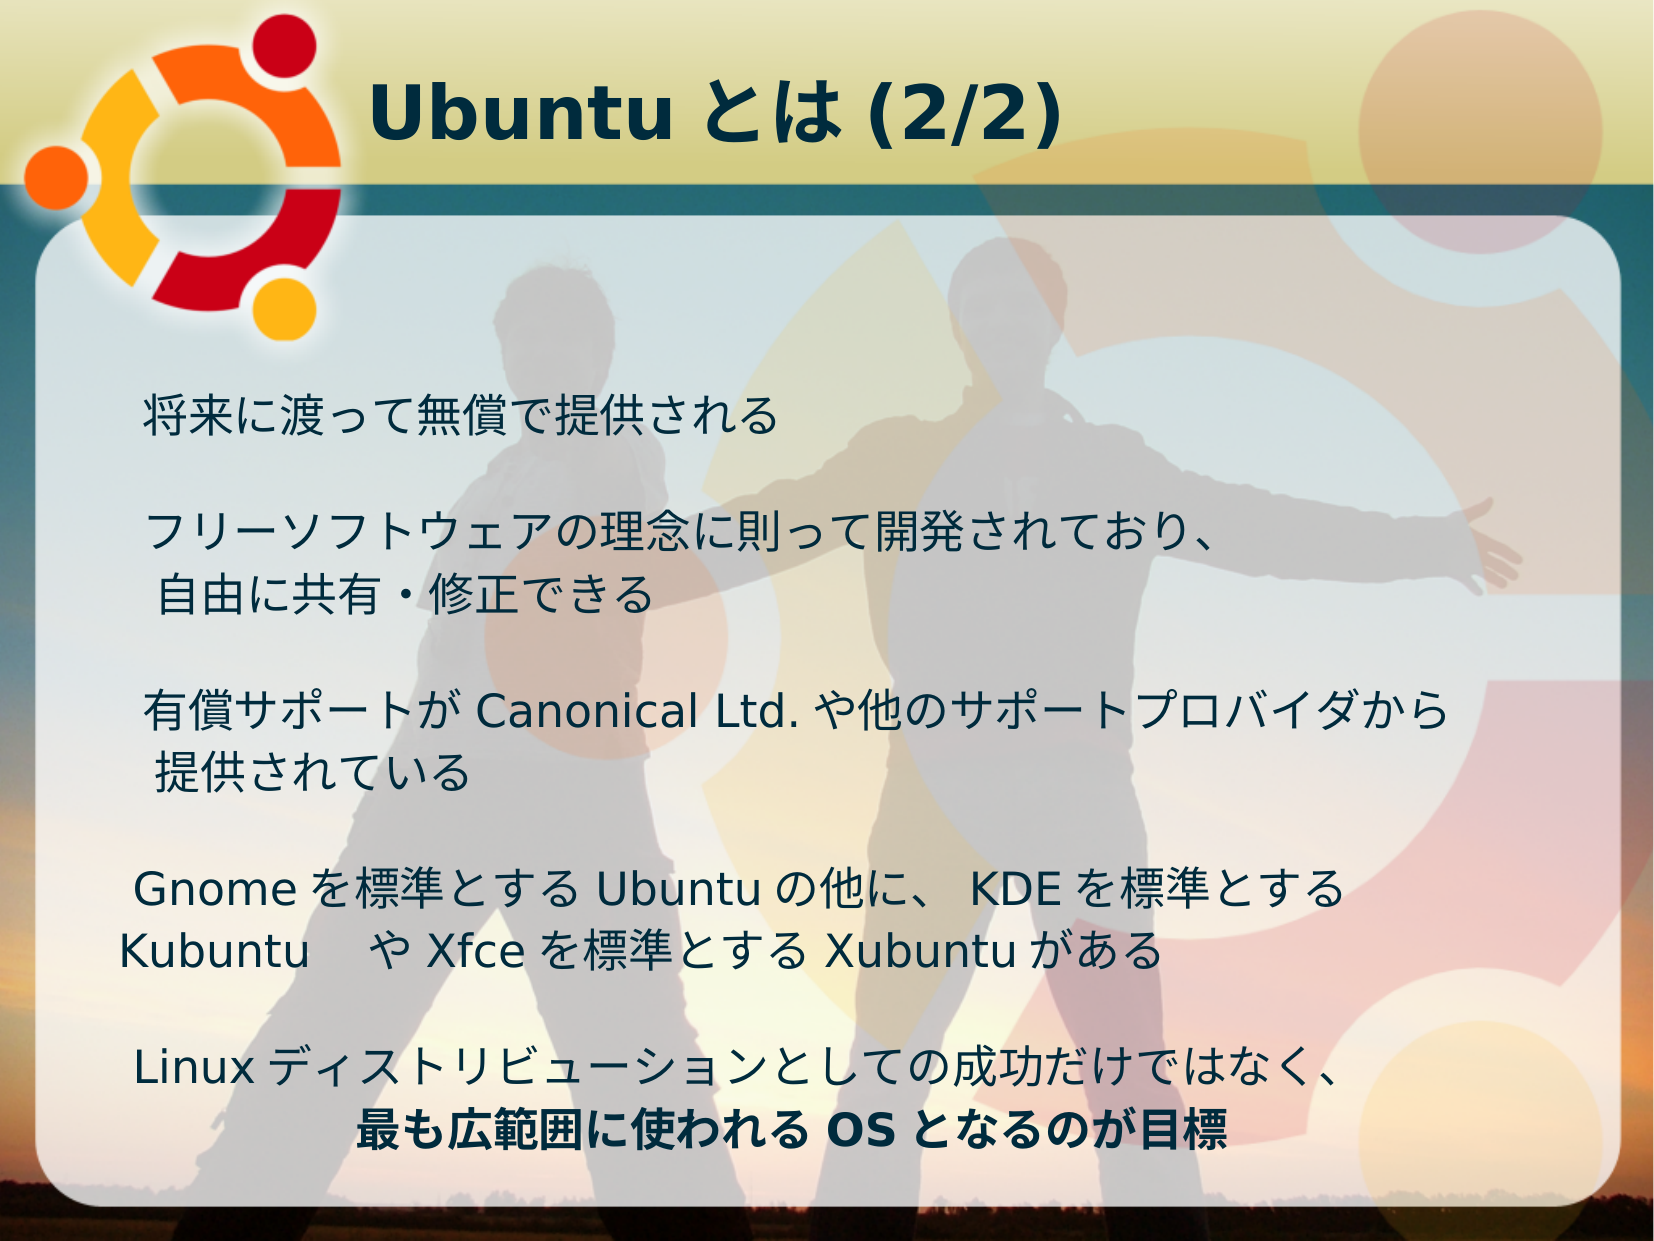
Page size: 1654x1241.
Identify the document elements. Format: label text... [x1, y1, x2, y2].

picture [0, 0, 1654, 1241]
text_box Ubuntuとは(2/2) [366, 59, 1625, 152]
text_box 将来に渡って無償で提供される フリーソフトウェアの理念に則って開発されており、 自由に共有・修正できる 有償サポートがCanonical Ltd.や他のサポートプロバイダから 提供されている Gnomeを標準とするUbuntuの他に、KDEを標準とするKubuntu やXfceを標準とするXubuntuがある Linuxディストリビューションとしての成功だけではなく、 最も広範囲に使われるOSとなるのが目標 [118, 383, 1536, 1137]
